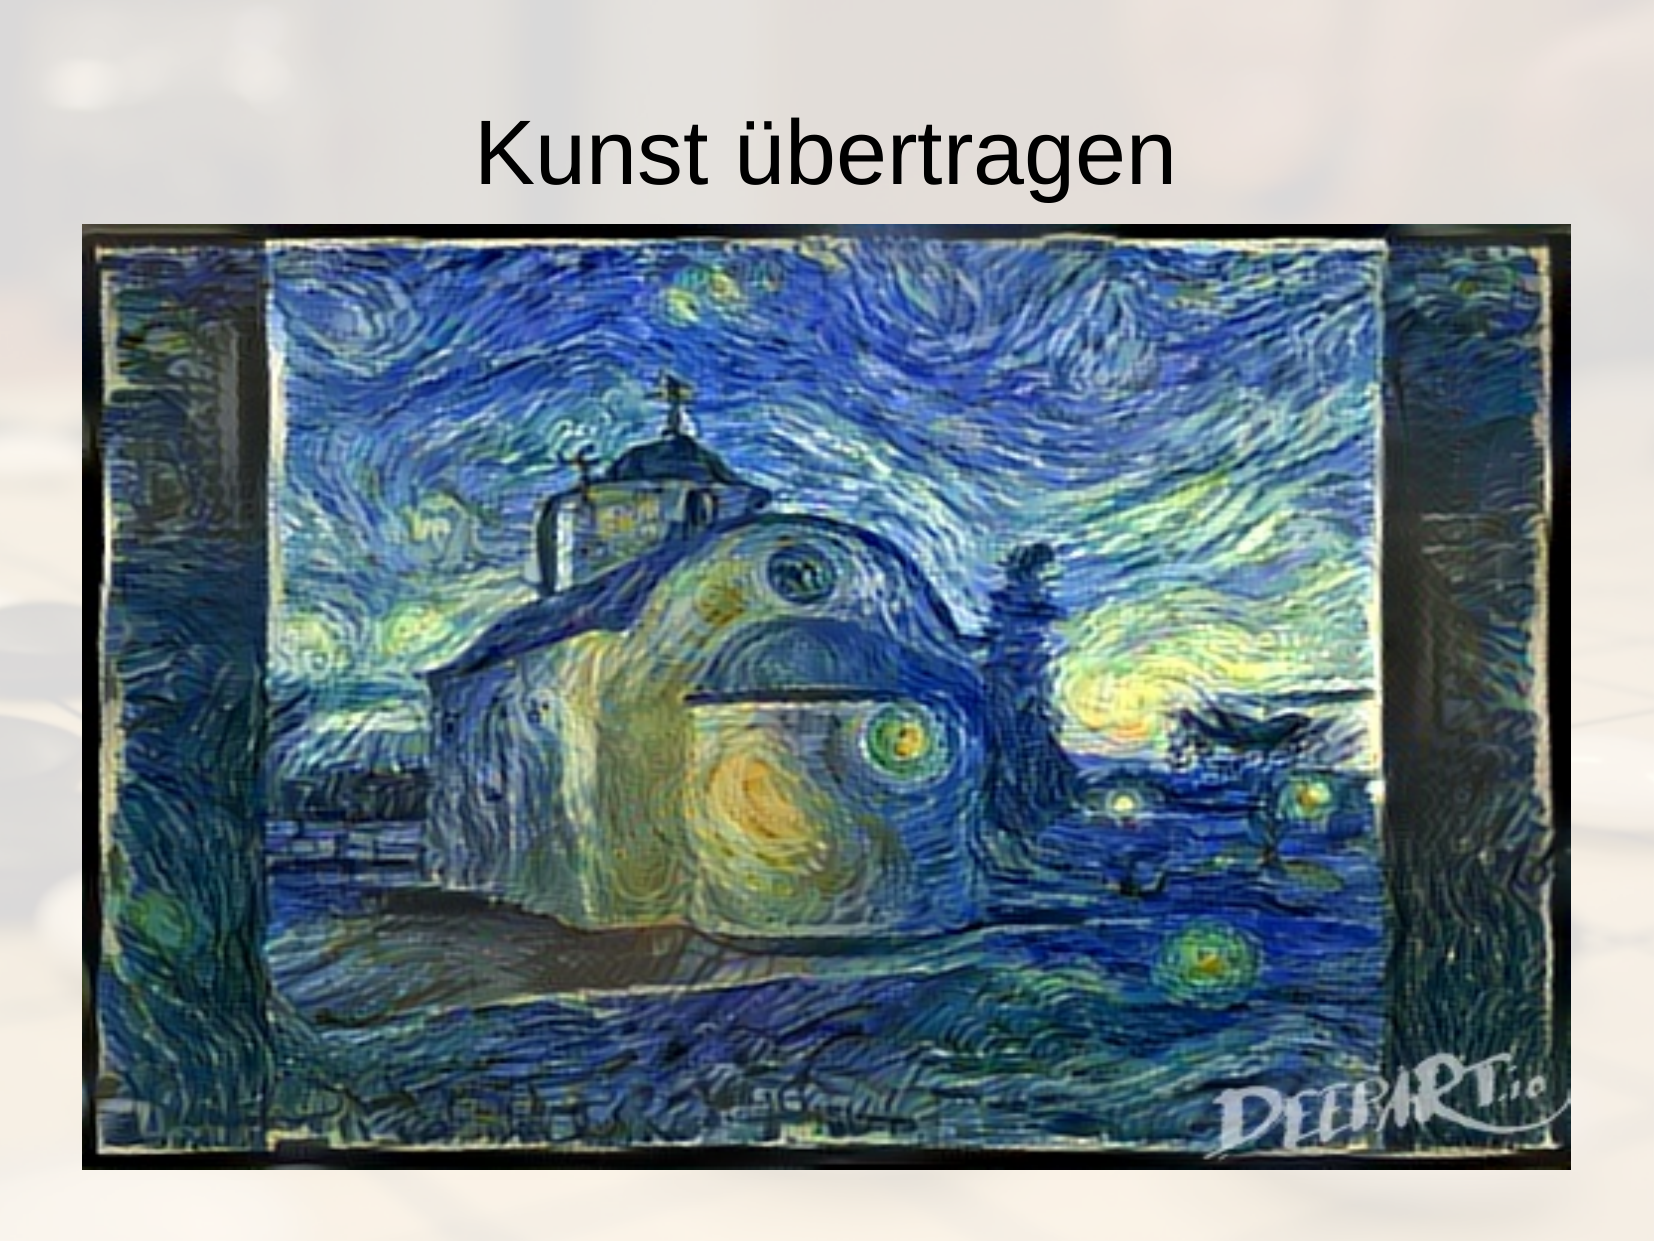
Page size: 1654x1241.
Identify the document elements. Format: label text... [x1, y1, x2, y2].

picture [82, 224, 1571, 1170]
title Kunst übertragen [82, 49, 1571, 224]
